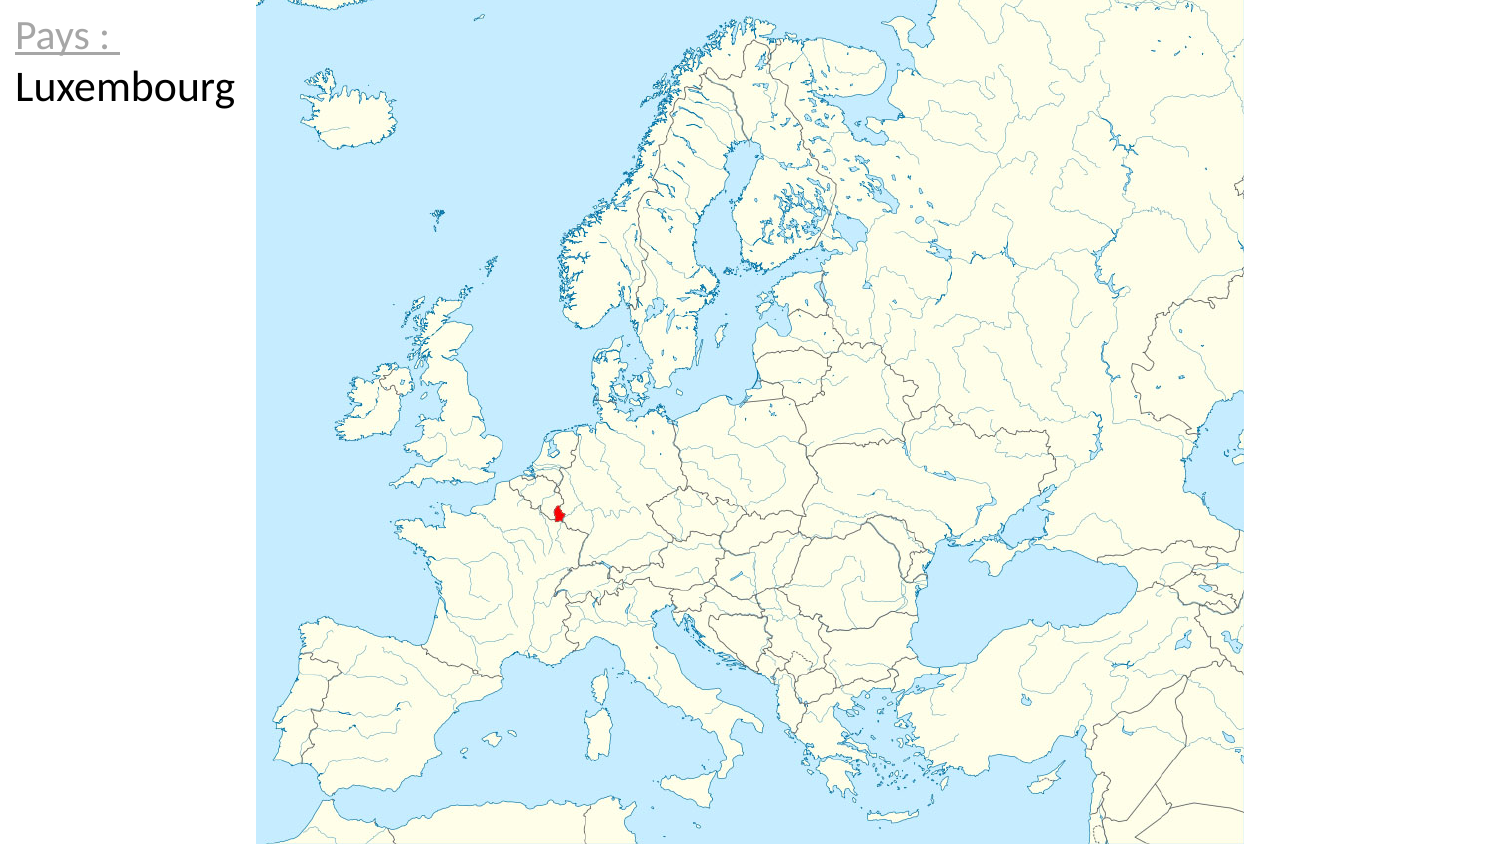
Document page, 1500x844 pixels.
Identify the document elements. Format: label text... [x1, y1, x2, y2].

text_box Pays : Luxembourg [0, 0, 256, 295]
picture [256, 0, 1244, 844]
